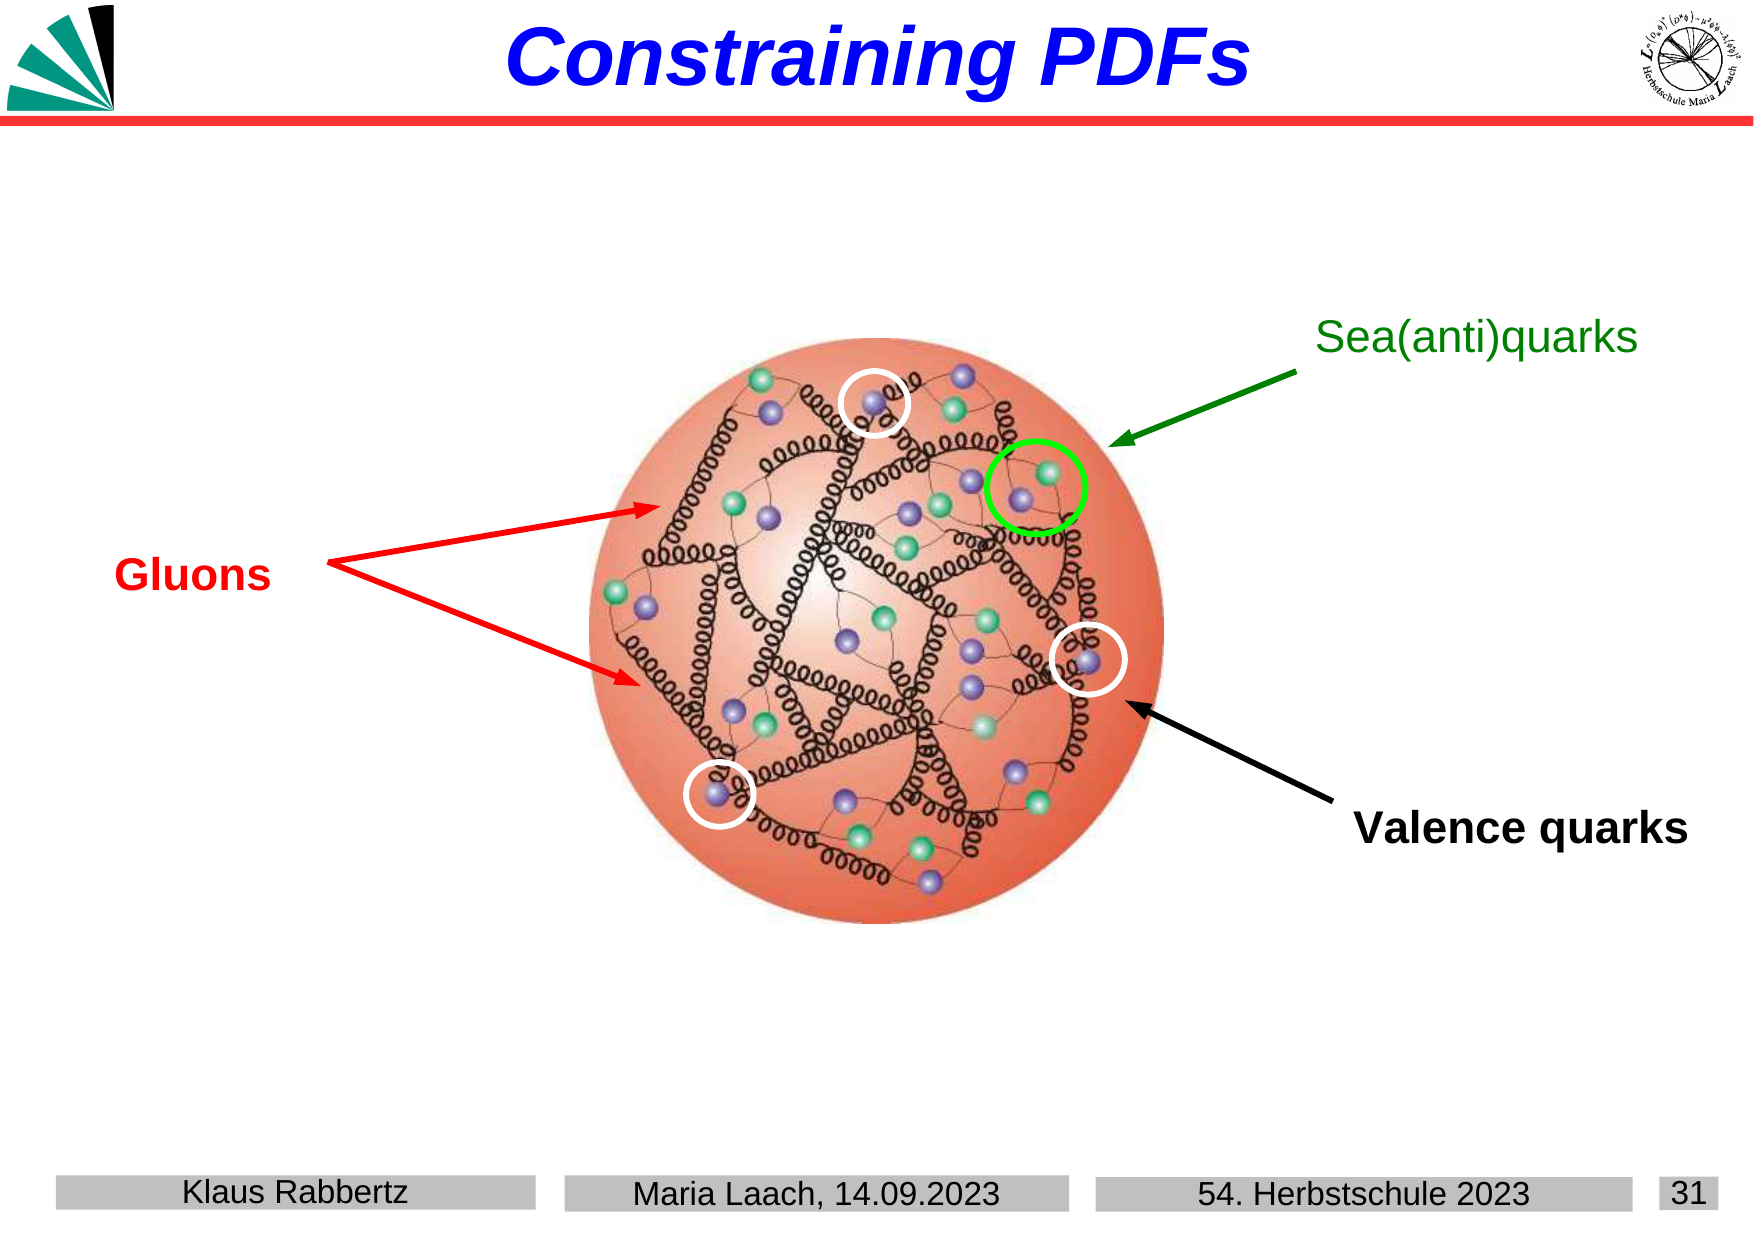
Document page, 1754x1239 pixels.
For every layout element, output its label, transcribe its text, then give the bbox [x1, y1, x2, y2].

text_box Gluons [102, 542, 312, 606]
picture [589, 338, 1164, 924]
title Constraining PDFs [129, 0, 1627, 114]
text_box Sea(anti)quarks [1303, 305, 1651, 369]
text_box Valence quarks [1341, 795, 1702, 859]
picture [7, 5, 114, 112]
picture [1641, 11, 1741, 106]
